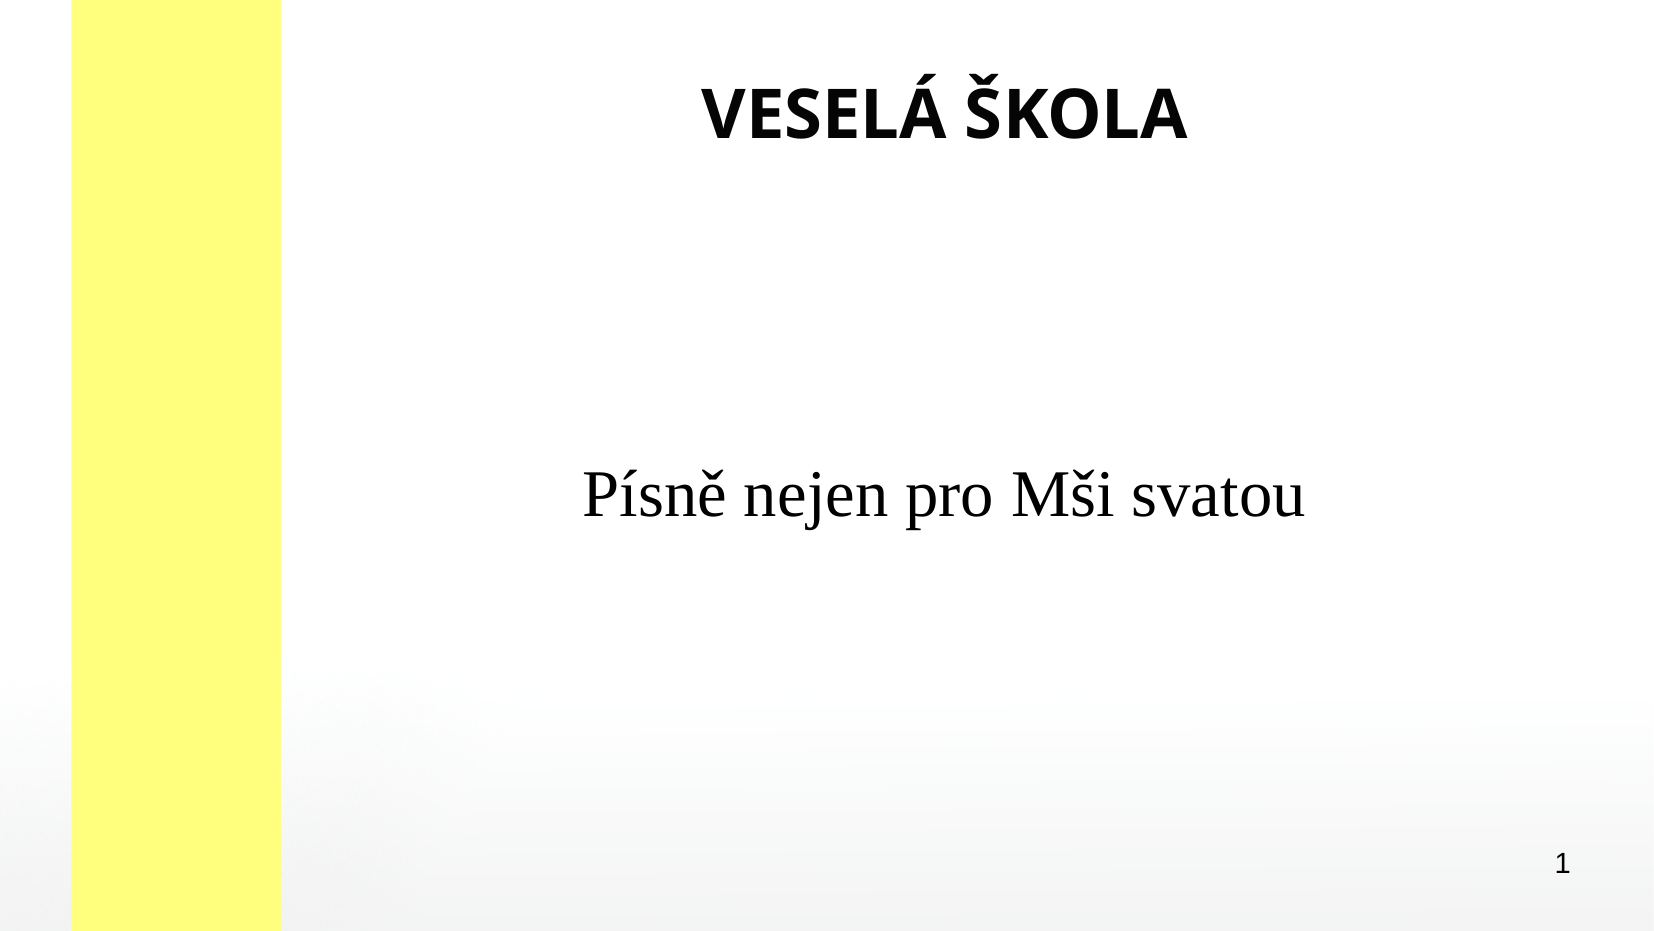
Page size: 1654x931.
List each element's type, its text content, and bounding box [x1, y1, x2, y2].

title VESELÁ ŠKOLA [295, 35, 1595, 189]
subtitle Písně nejen pro Mši svatou [295, 224, 1595, 764]
picture [0, 0, 1654, 931]
